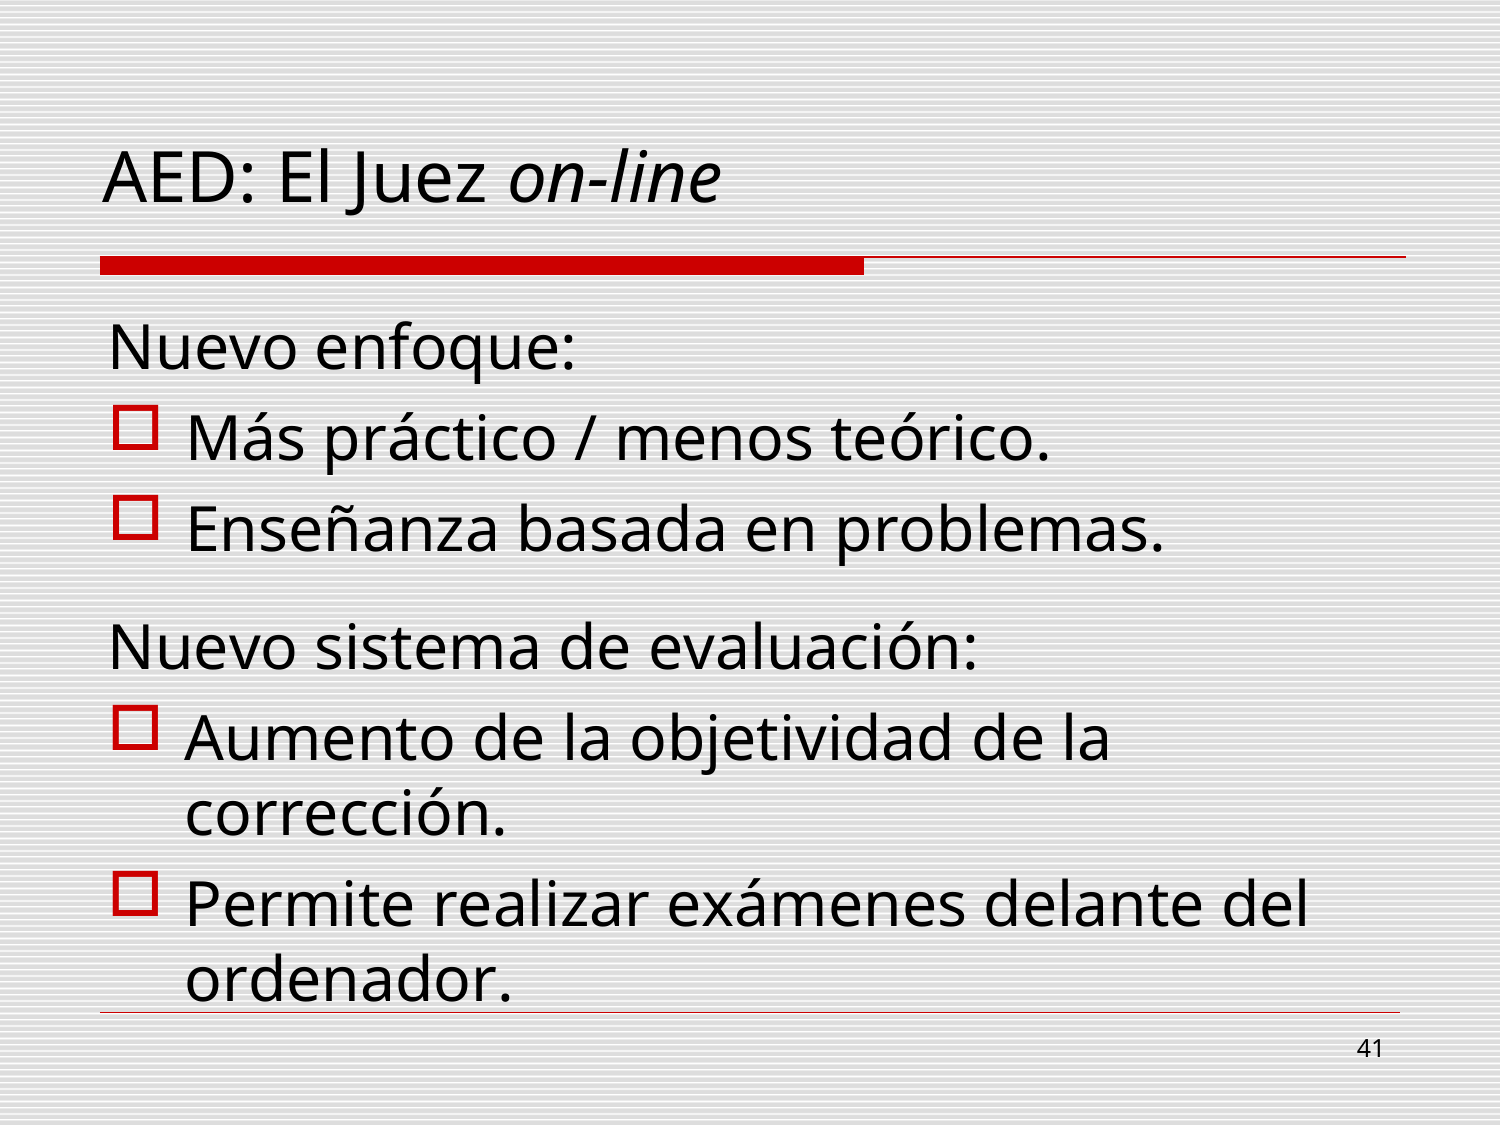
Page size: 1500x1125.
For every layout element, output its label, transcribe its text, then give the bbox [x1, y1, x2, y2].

title AED: El Juez on-line [87, 49, 1400, 225]
text_box <número> [1074, 1026, 1401, 1103]
text_box Nuevo sistema de evaluación: Aumento de la objetividad de la corrección. Permite realizar exámenes delante del ordenador. [92, 599, 1438, 1026]
picture [0, 0, 1500, 1125]
list Nuevo enfoque: Más práctico / menos teórico. Enseñanza basada en problemas. [92, 299, 1438, 576]
